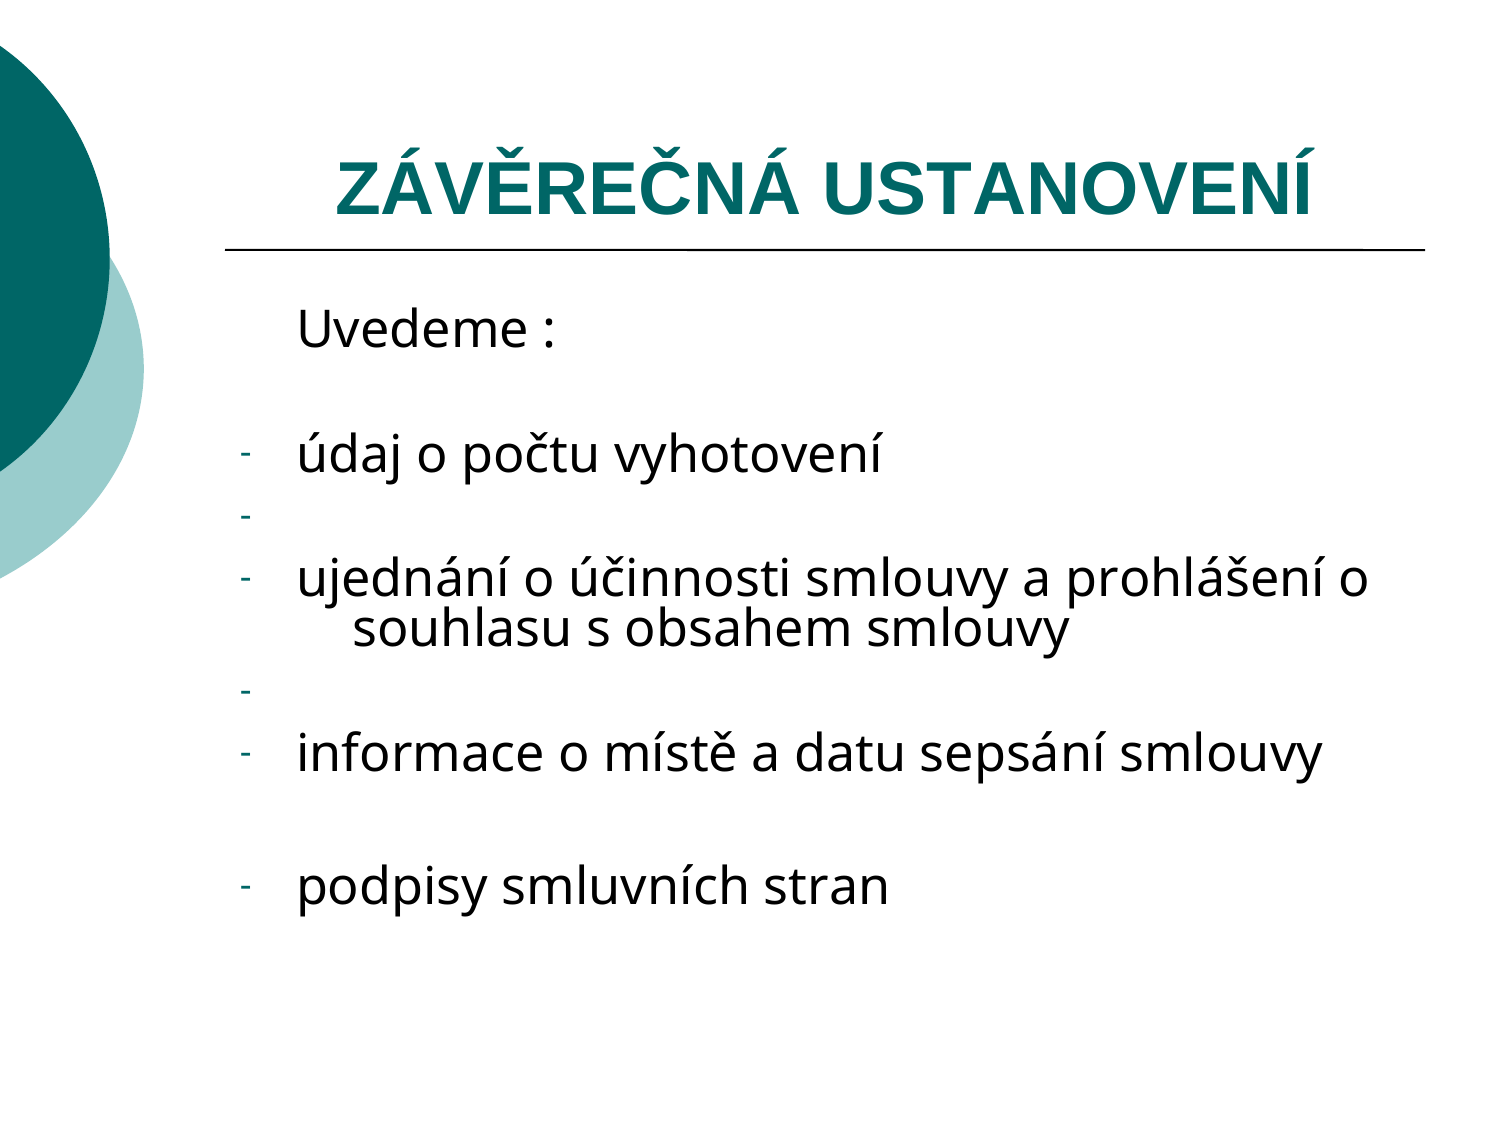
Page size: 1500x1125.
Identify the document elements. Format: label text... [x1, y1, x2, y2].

title ZÁVĚREČNÁ USTANOVENÍ [224, 49, 1425, 237]
list Uvedeme : údaj o počtu vyhotovení ujednání o účinnosti smlouvy a prohlášení o souhlasu s obsahem smlouvy informace o místě a datu sepsání smlouvy podpisy smluvních stran [224, 299, 1425, 975]
